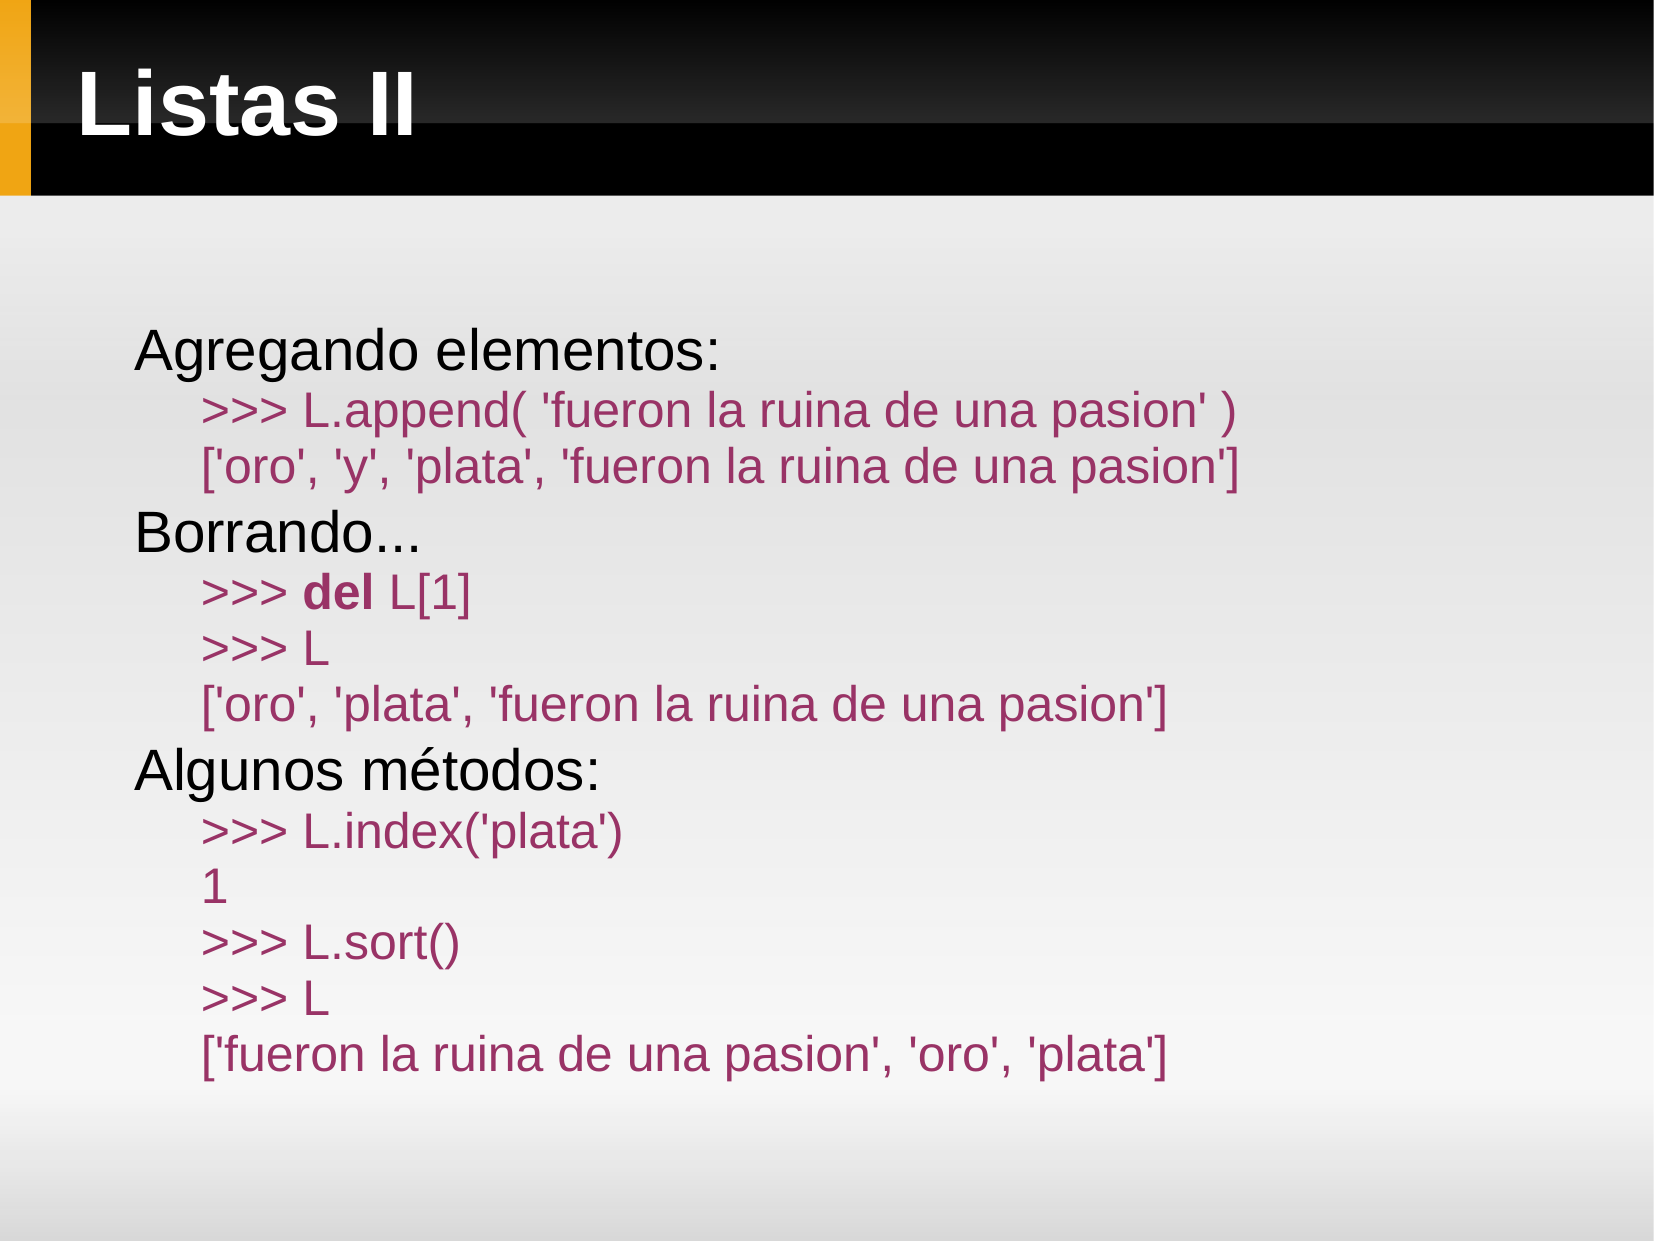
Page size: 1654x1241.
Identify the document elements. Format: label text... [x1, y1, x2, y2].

subtitle Agregando elementos: >>> L.append( 'fueron la ruina de una pasion' ) ['oro', 'y', 'plata', 'fueron la ruina de una pasion'] Borrando... >>> del L[1] >>> L ['oro', 'plata', 'fueron la ruina de una pasion'] Algunos métodos: >>> L.index('plata') 1 >>> L.sort() >>> L ['fueron la ruina de una pasion', 'oro', 'plata'] [82, 192, 1571, 1208]
title Listas II [76, 7, 1565, 200]
picture [0, 0, 1654, 1241]
